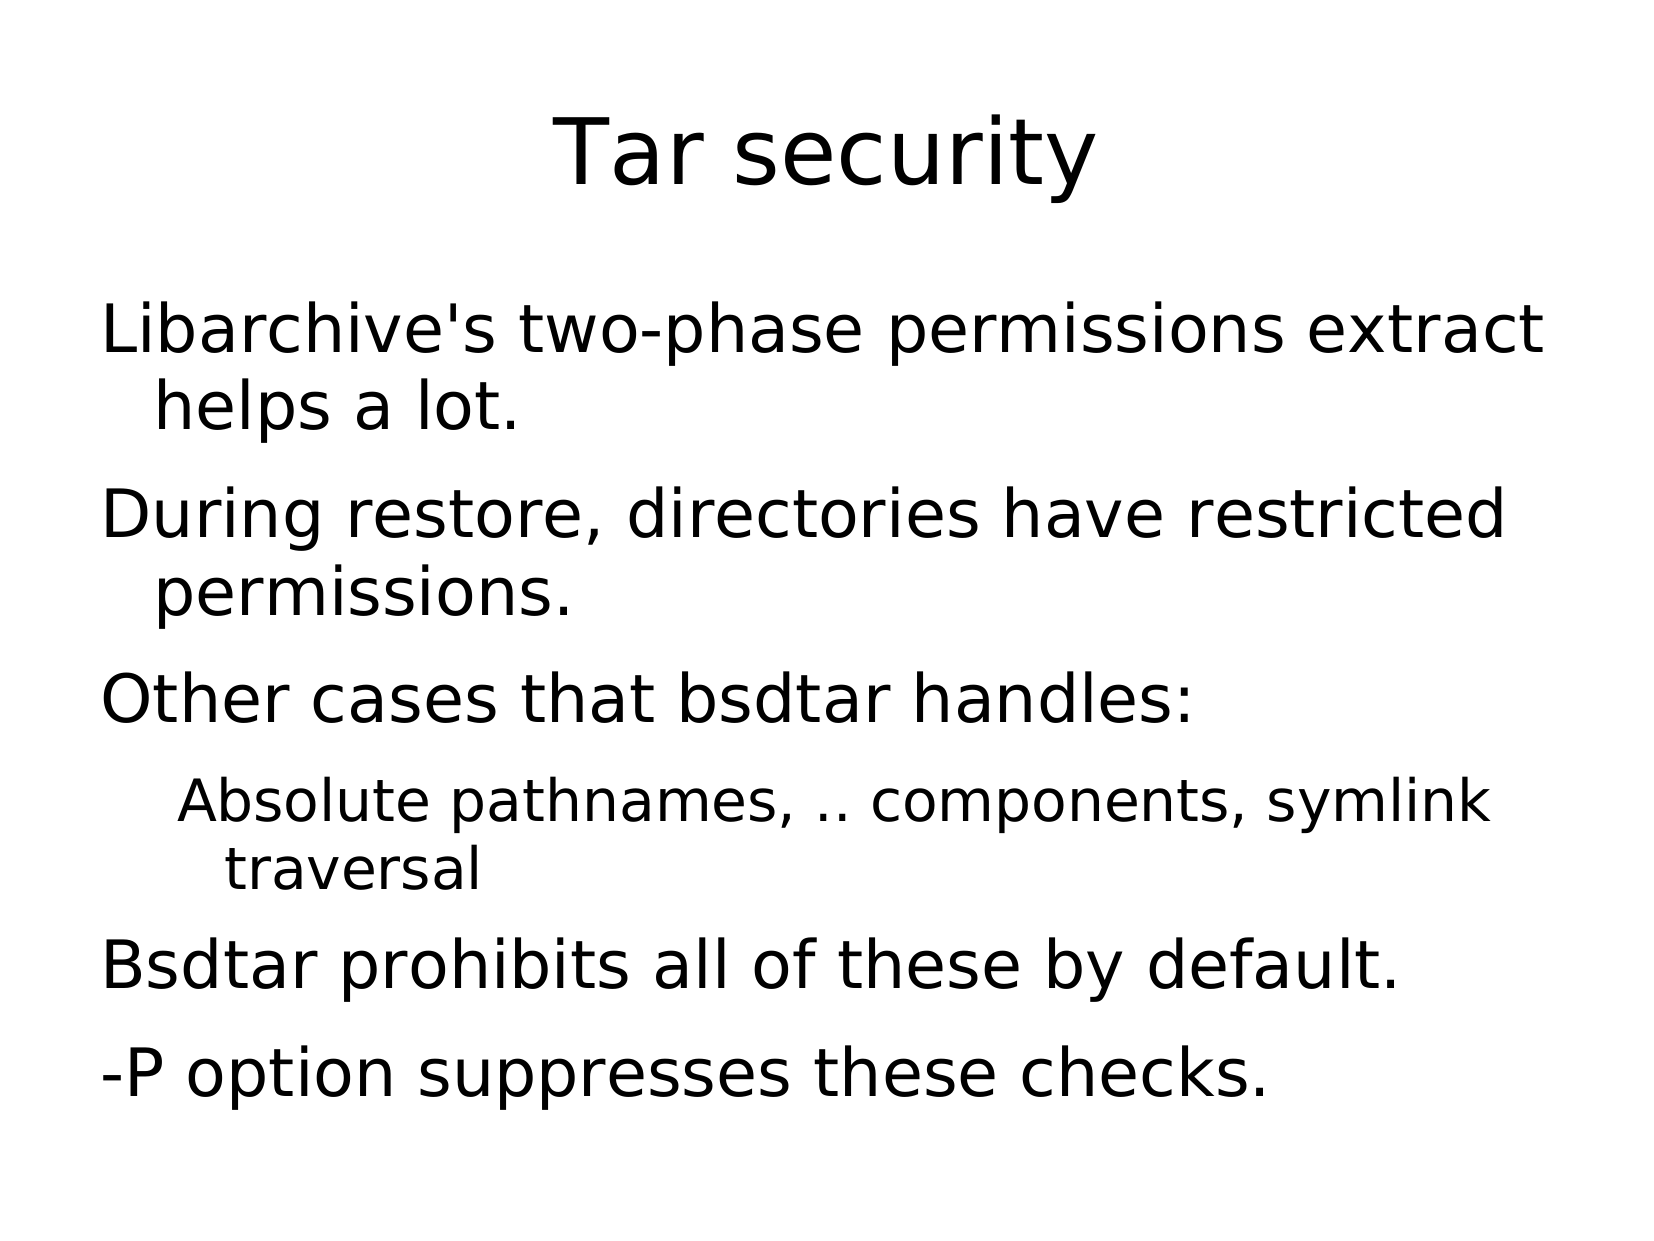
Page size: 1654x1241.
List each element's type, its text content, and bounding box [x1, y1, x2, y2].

list Libarchive's two-phase permissions extract helps a lot. During restore, directories have restricted permissions. Other cases that bsdtar handles: Absolute pathnames, .. components, symlink traversal Bsdtar prohibits all of these by default. -P option suppresses these checks. [82, 290, 1571, 1111]
title Tar security [82, 49, 1571, 257]
